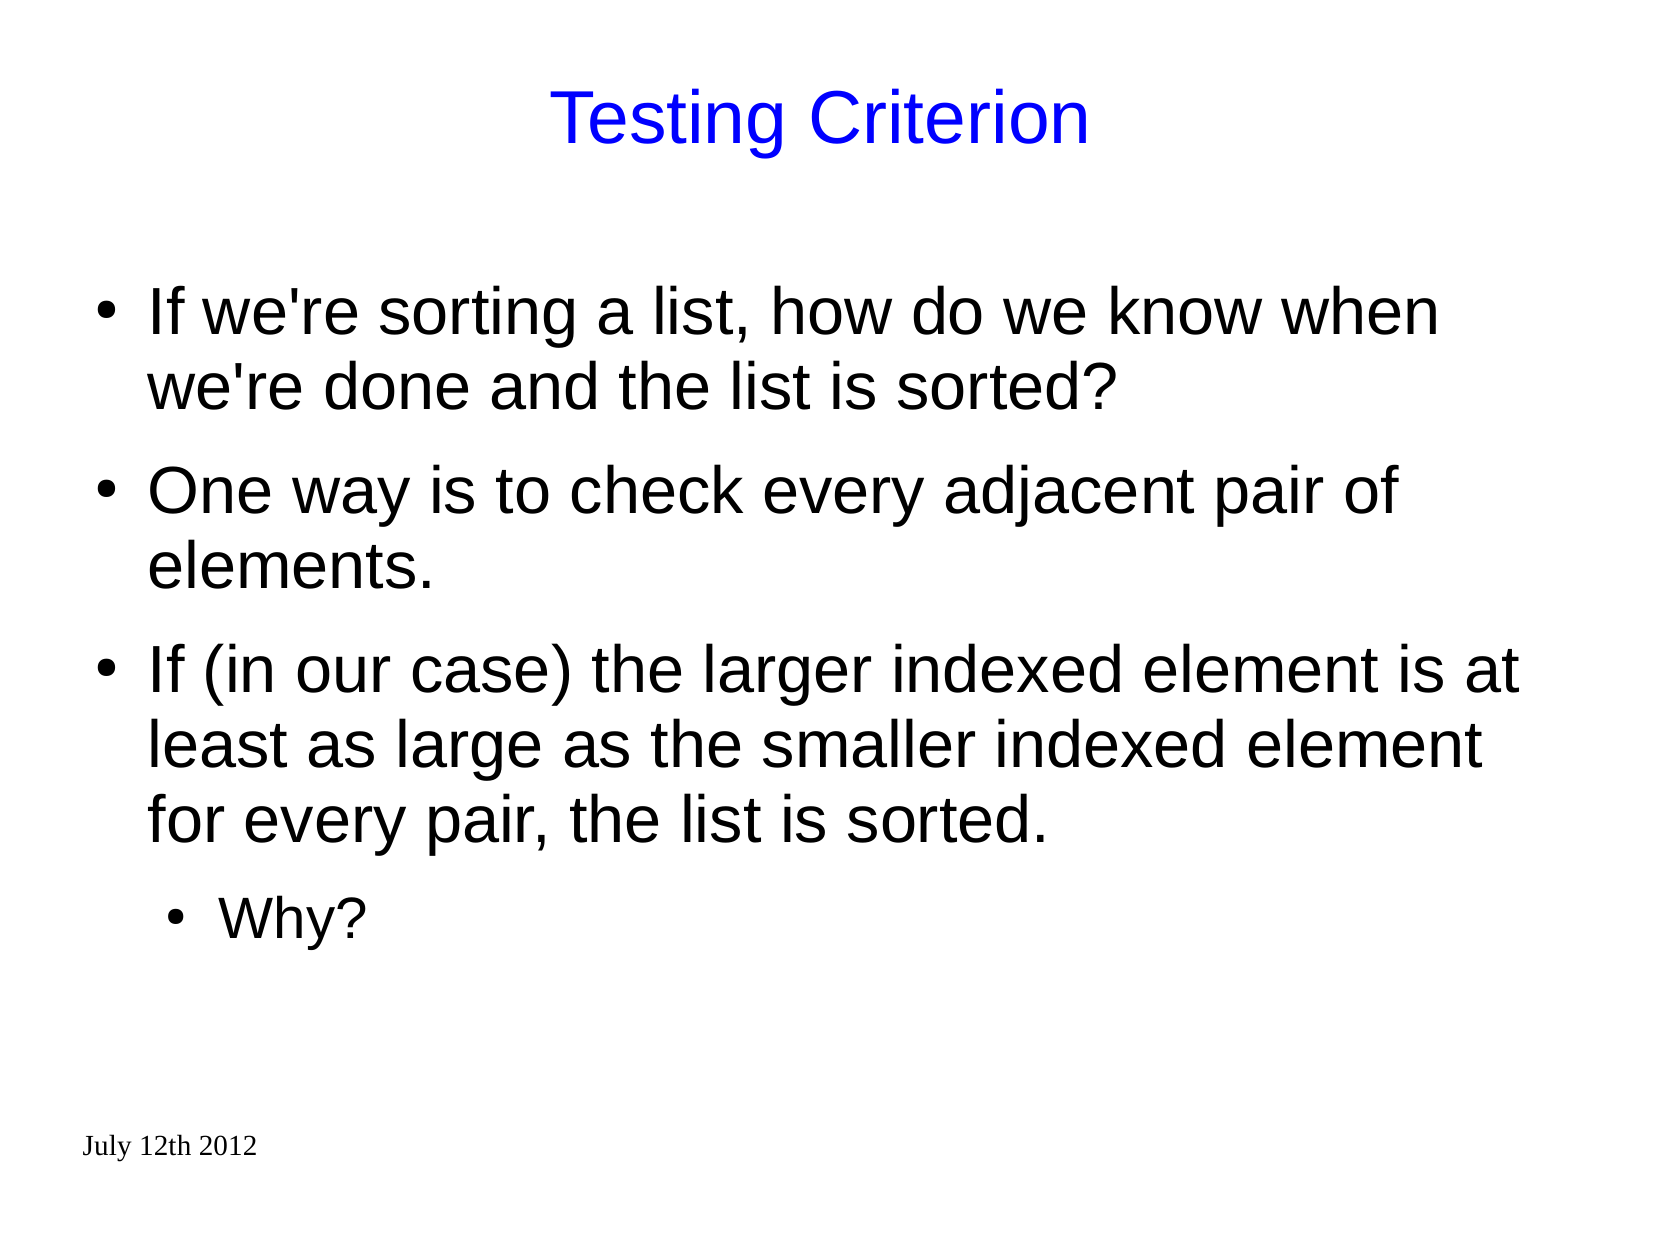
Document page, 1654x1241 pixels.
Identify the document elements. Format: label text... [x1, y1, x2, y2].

list If we're sorting a list, how do we know when we're done and the list is sorted? One way is to check every adjacent pair of elements. If (in our case) the larger indexed element is at least as large as the smaller indexed element for every pair, the list is sorted. Why? [76, 274, 1566, 1093]
title Testing Criterion [76, 58, 1565, 178]
